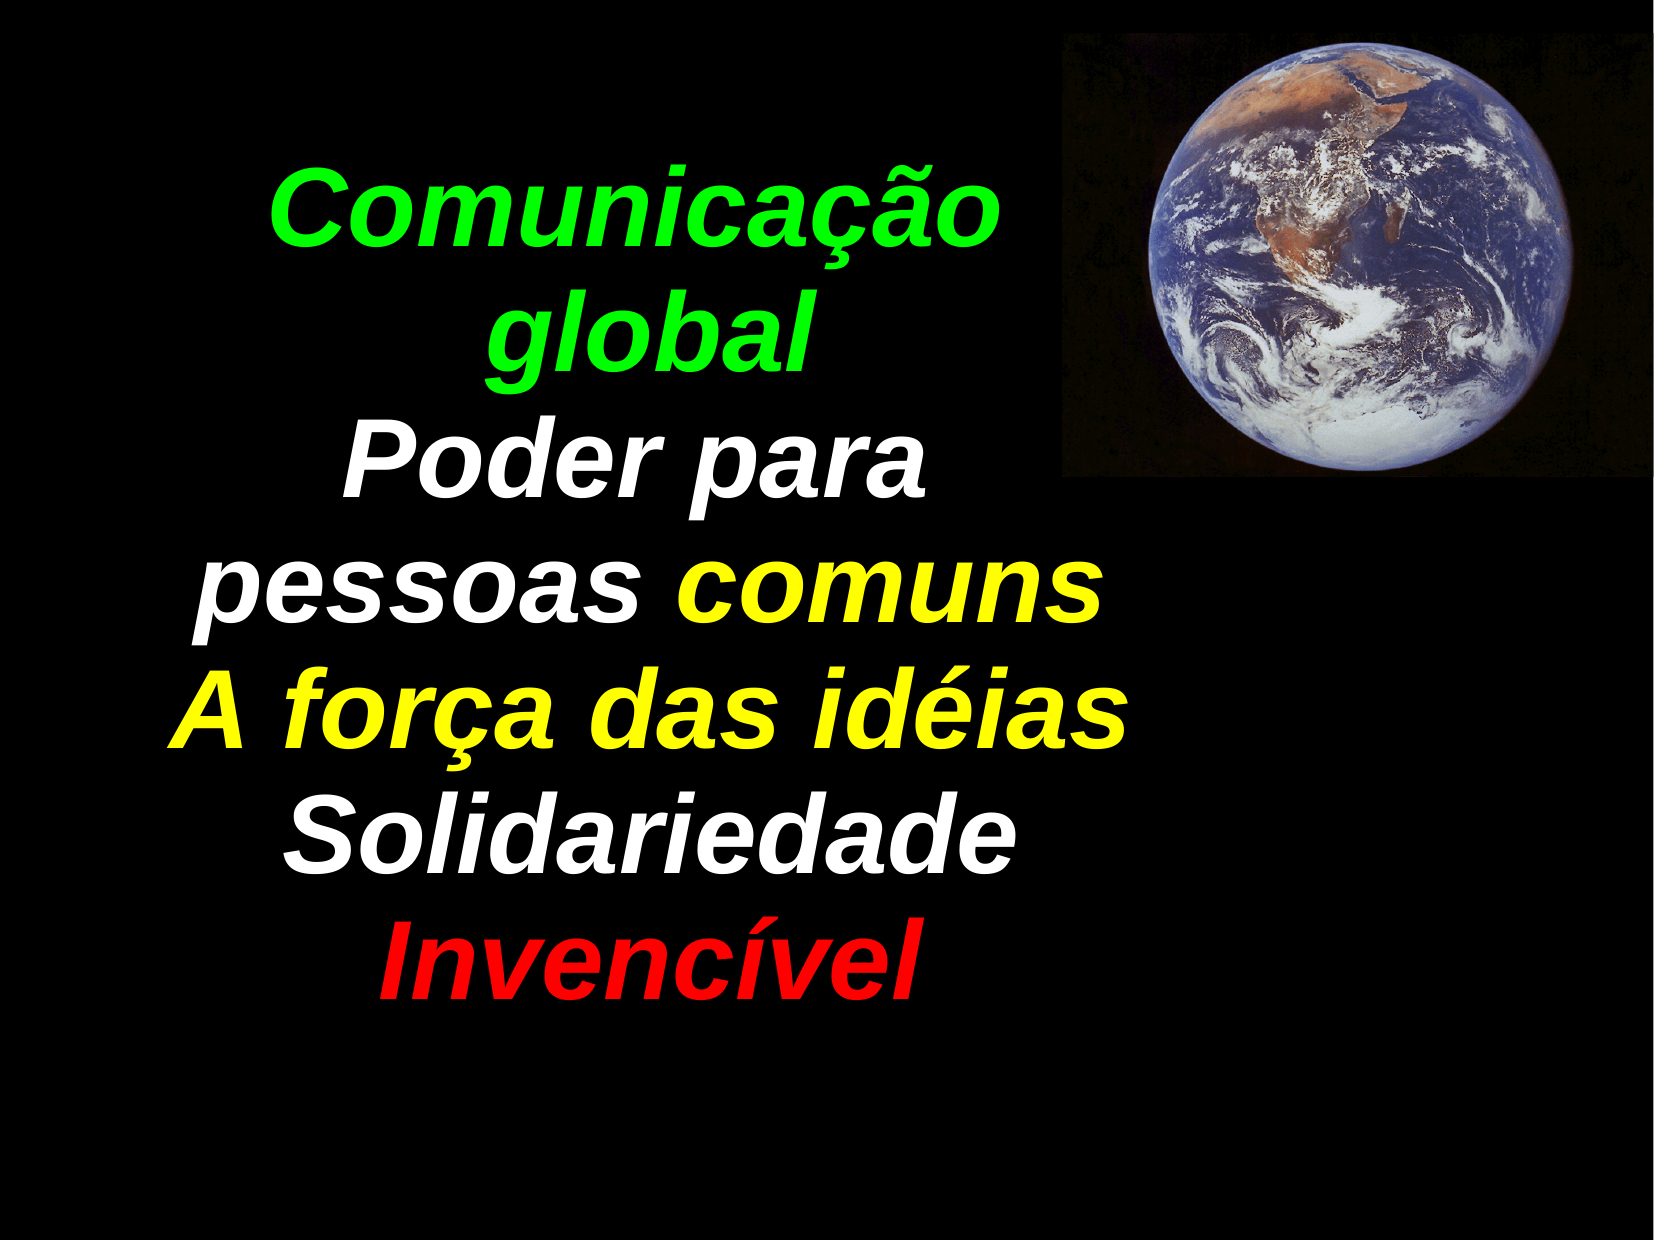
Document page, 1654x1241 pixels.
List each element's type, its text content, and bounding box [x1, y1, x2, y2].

picture [1062, 33, 1654, 477]
title Comunicação global Poder para pessoas comuns A força das idéias Solidariedade Invencível [79, 0, 1222, 1168]
